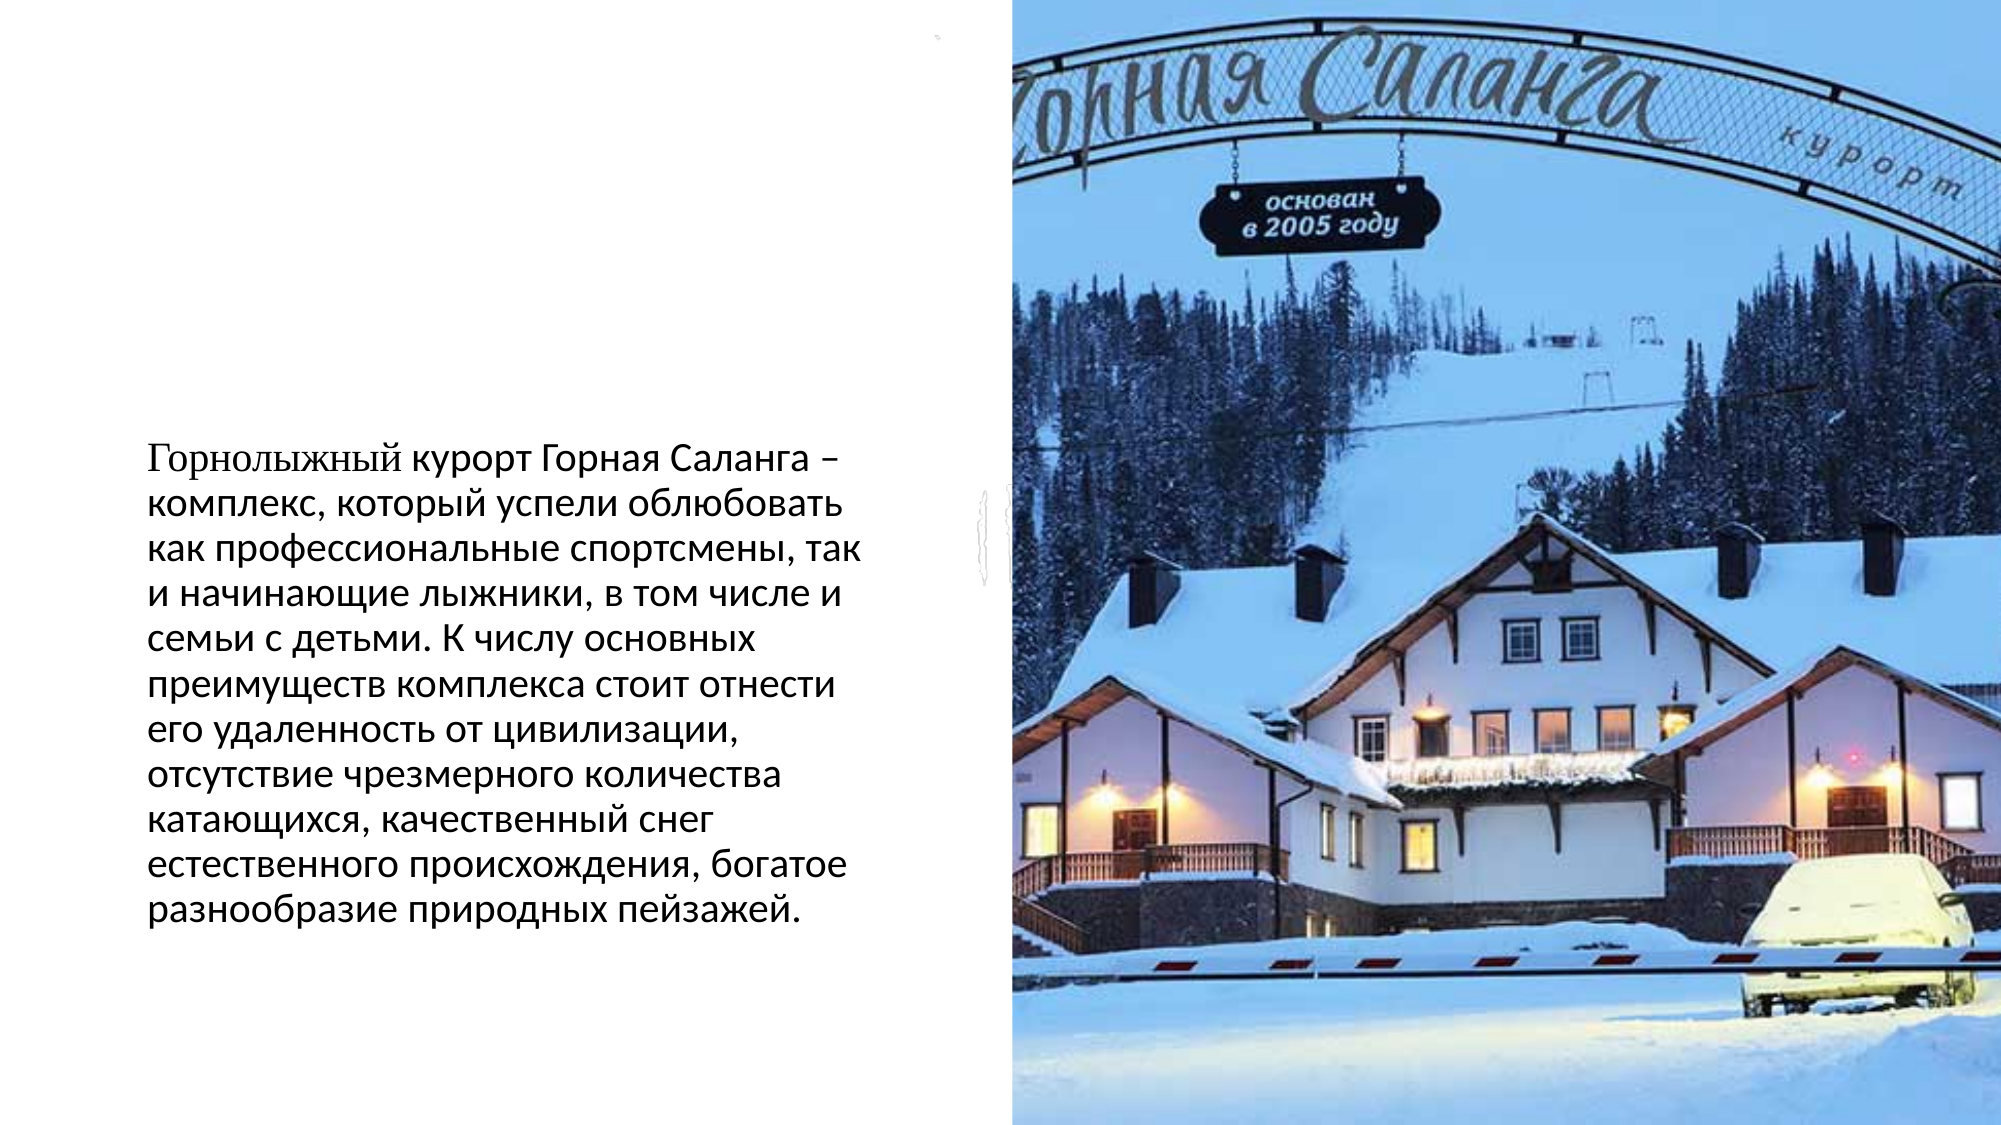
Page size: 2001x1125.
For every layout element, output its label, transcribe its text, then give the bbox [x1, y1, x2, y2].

text_box Горнолыжный курорт Горная Саланга – комплекс, который успели облюбовать как профессиональные спортсмены, так и начинающие лыжники, в том числе и семьи с детьми. К числу основных преимуществ комплекса стоит отнести его удаленность от цивилизации, отсутствие чрезмерного количества катающихся, качественный снег естественного происхождения, богатое разнообразие природных пейзажей. [132, 372, 905, 995]
picture [0, 0, 2000, 1125]
